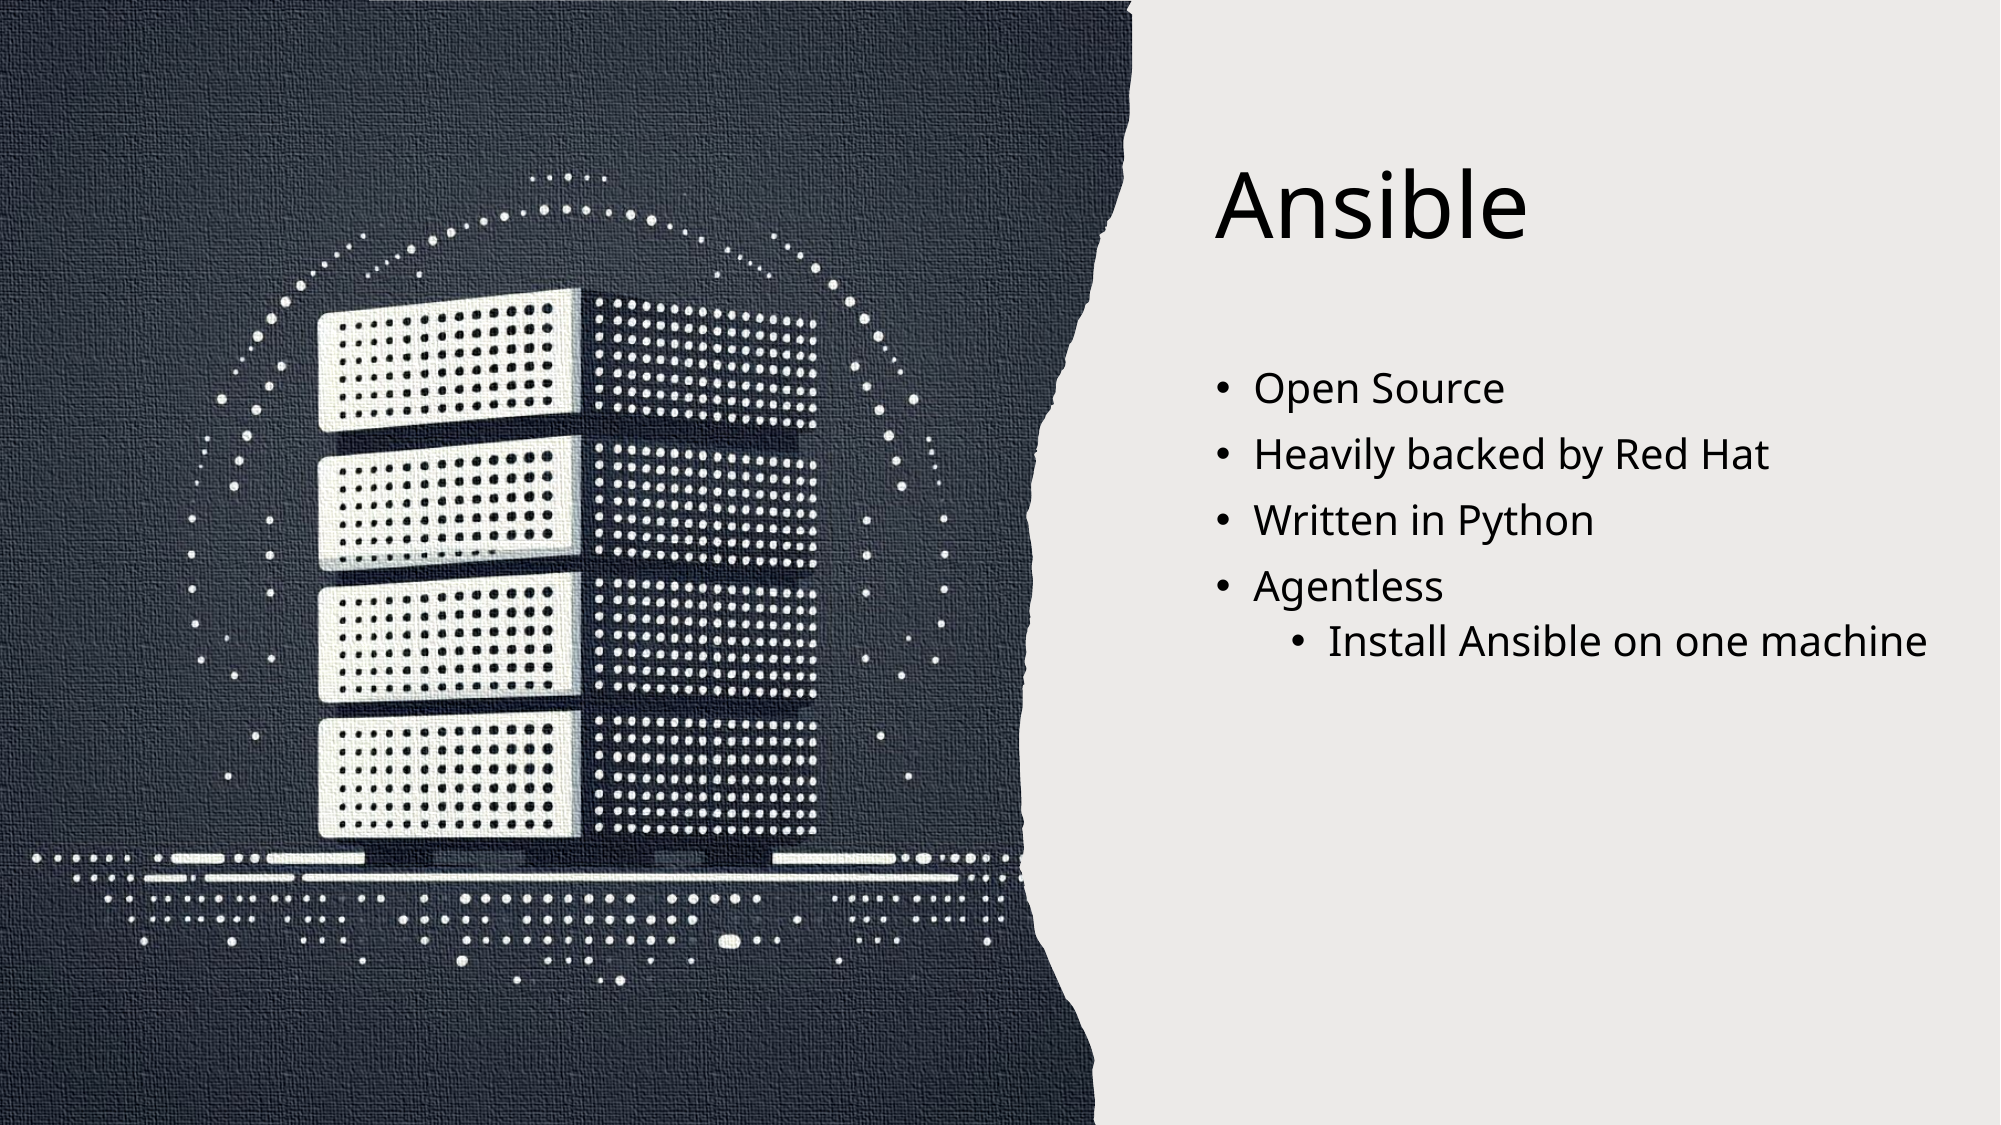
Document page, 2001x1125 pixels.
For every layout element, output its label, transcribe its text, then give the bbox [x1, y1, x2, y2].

title Ansible [1200, 99, 1880, 319]
list Open Source Heavily backed by Red Hat Written in Python Agentless Install Ansible on one machine [1200, 359, 1951, 1002]
text_box [0, 0, 2000, 1125]
